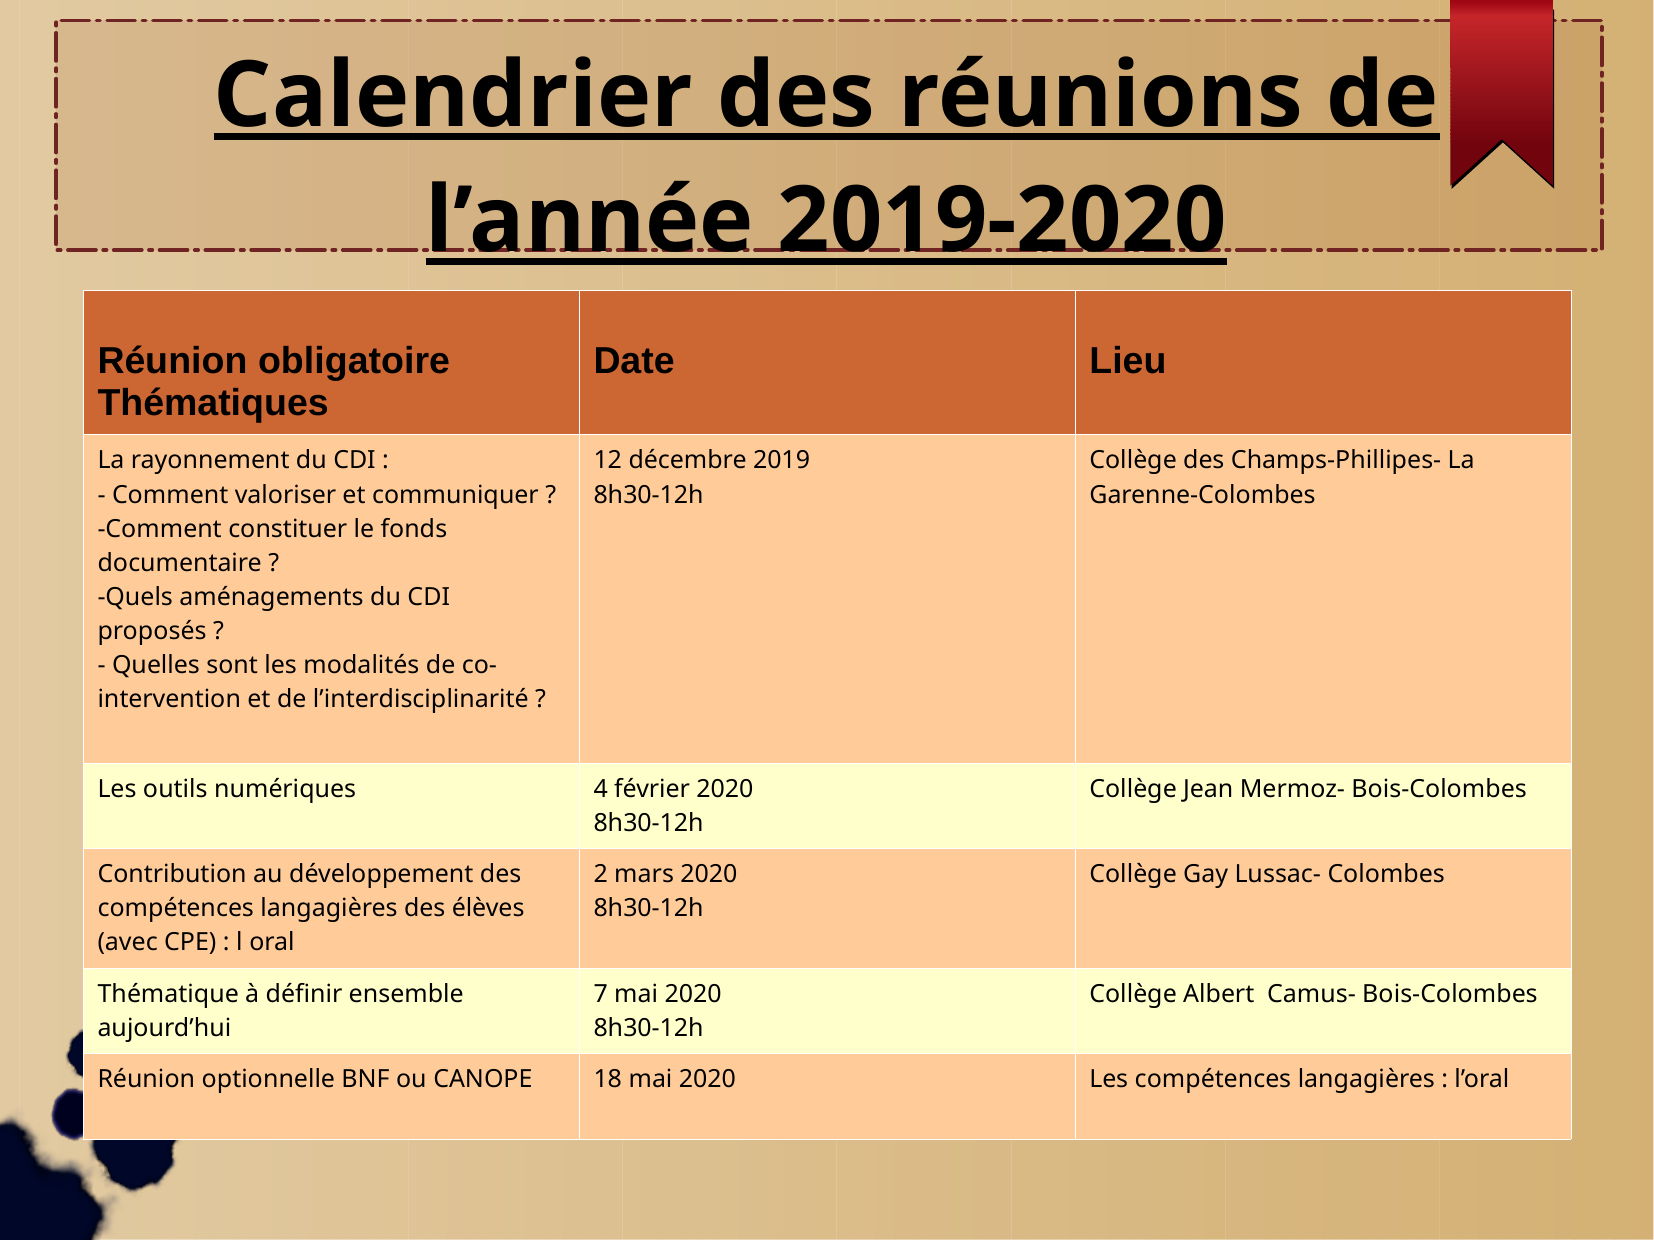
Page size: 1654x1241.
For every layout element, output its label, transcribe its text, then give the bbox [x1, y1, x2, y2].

table_cell 2 mars 2020 8h30-12h [580, 849, 1075, 968]
table_header Réunion obligatoire Thématiques [84, 291, 579, 434]
table_cell 18 mai 2020 [580, 1054, 1075, 1139]
table_cell Les outils numériques [84, 764, 579, 848]
table_cell Collège Albert Camus- Bois-Colombes [1076, 969, 1571, 1053]
table_cell Collège Gay Lussac- Colombes [1076, 849, 1571, 968]
table_cell Réunion optionnelle BNF ou CANOPE [84, 1054, 579, 1139]
title Calendrier des réunions de l’année 2019-2020 [82, 25, 1571, 281]
table_cell Thématique à définir ensemble aujourd’hui [84, 969, 579, 1053]
table_cell 7 mai 2020 8h30-12h [580, 969, 1075, 1053]
table_cell Contribution au développement des compétences langagières des élèves (avec CPE) : l oral [84, 849, 579, 968]
table_cell 12 décembre 2019 8h30-12h [580, 435, 1075, 763]
table_header Lieu [1076, 291, 1571, 434]
table_cell La rayonnement du CDI : - Comment valoriser et communiquer ? -Comment constituer le fonds documentaire ? -Quels aménagements du CDI proposés ? - Quelles sont les modalités de co-intervention et de l’interdisciplinarité ? [84, 435, 579, 763]
table_header Date [580, 291, 1075, 434]
table_cell 4 février 2020 8h30-12h [580, 764, 1075, 848]
table_cell Les compétences langagières : l’oral [1076, 1054, 1571, 1139]
table_cell Collège des Champs-Phillipes- La Garenne-Colombes [1076, 435, 1571, 763]
table_cell Collège Jean Mermoz- Bois-Colombes [1076, 764, 1571, 848]
